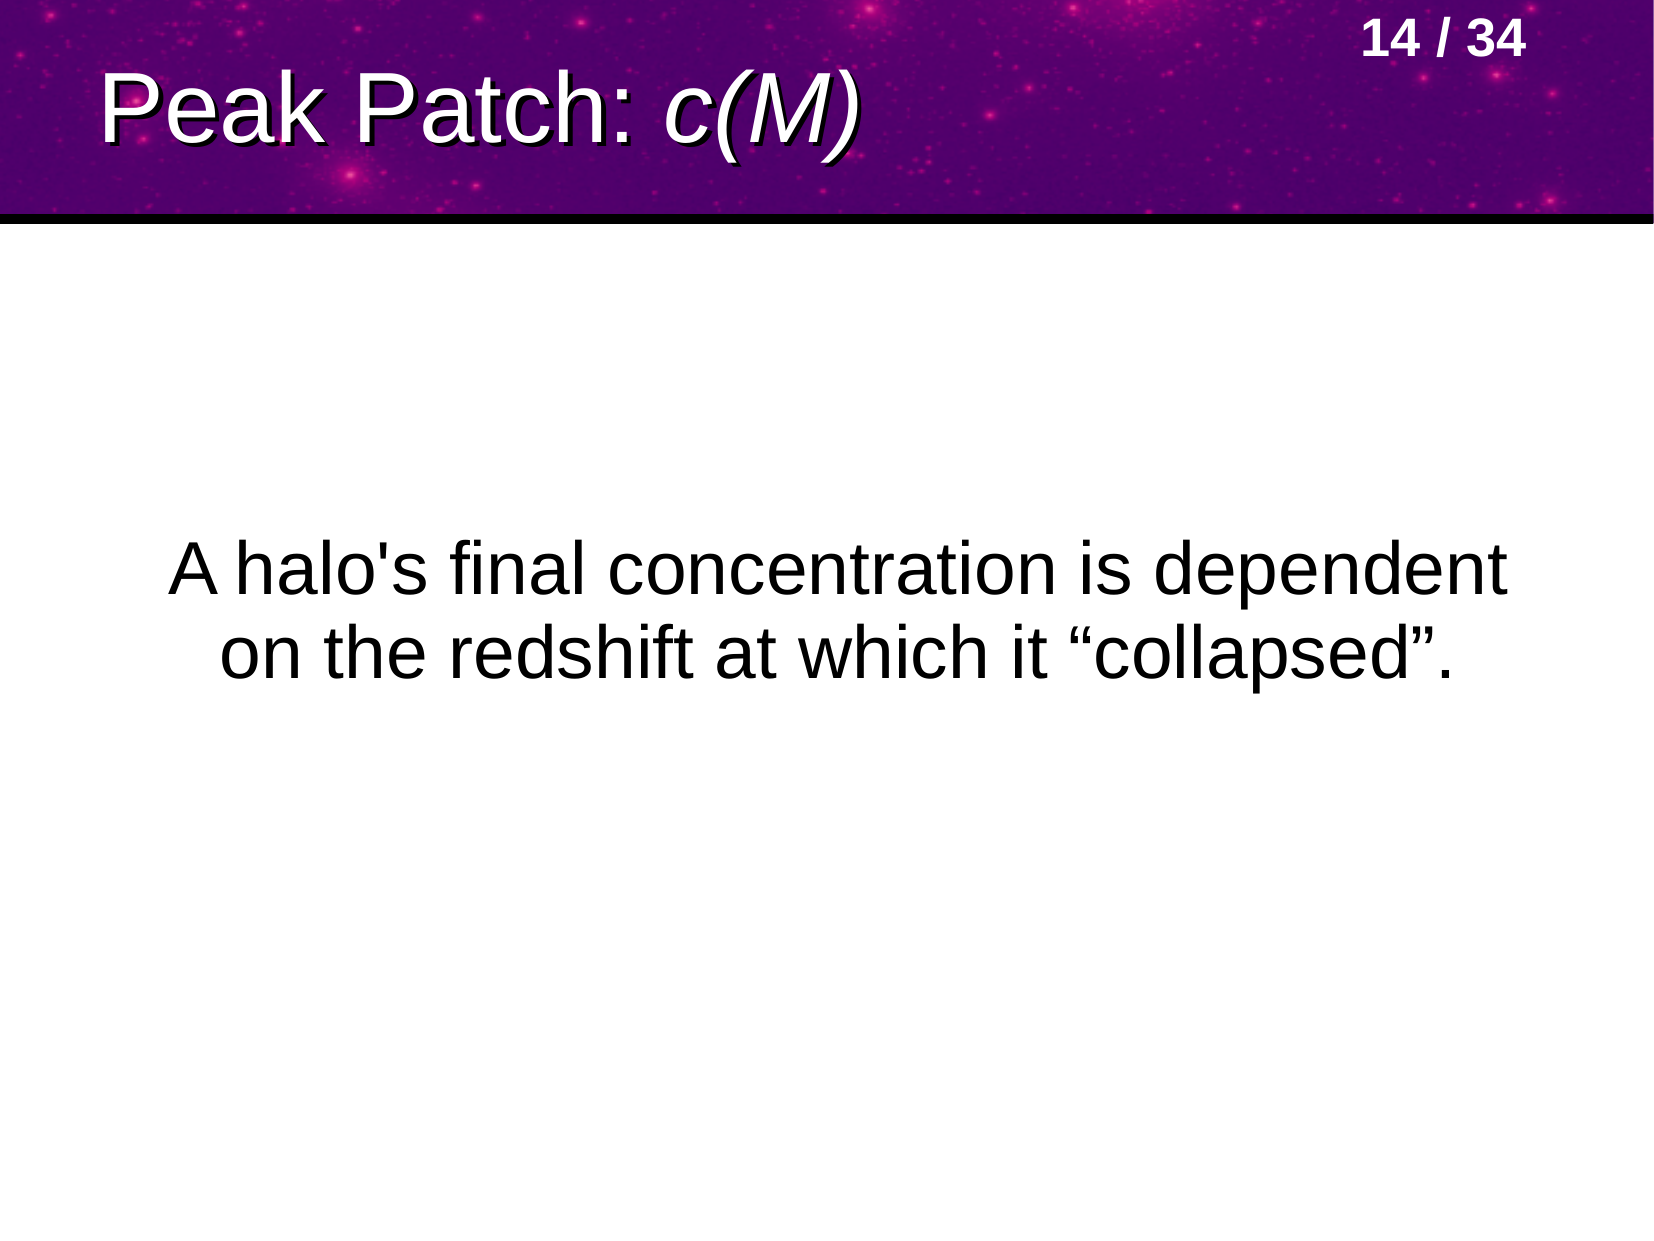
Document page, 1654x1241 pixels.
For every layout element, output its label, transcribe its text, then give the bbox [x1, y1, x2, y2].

text_box <number> / 34 [1345, 0, 1654, 77]
text_box A halo's final concentration is dependent on the redshift at which it “collapsed”. [141, 519, 1536, 787]
picture [0, 0, 1345, 214]
text_box Peak Patch: c(M) [82, 44, 1654, 283]
